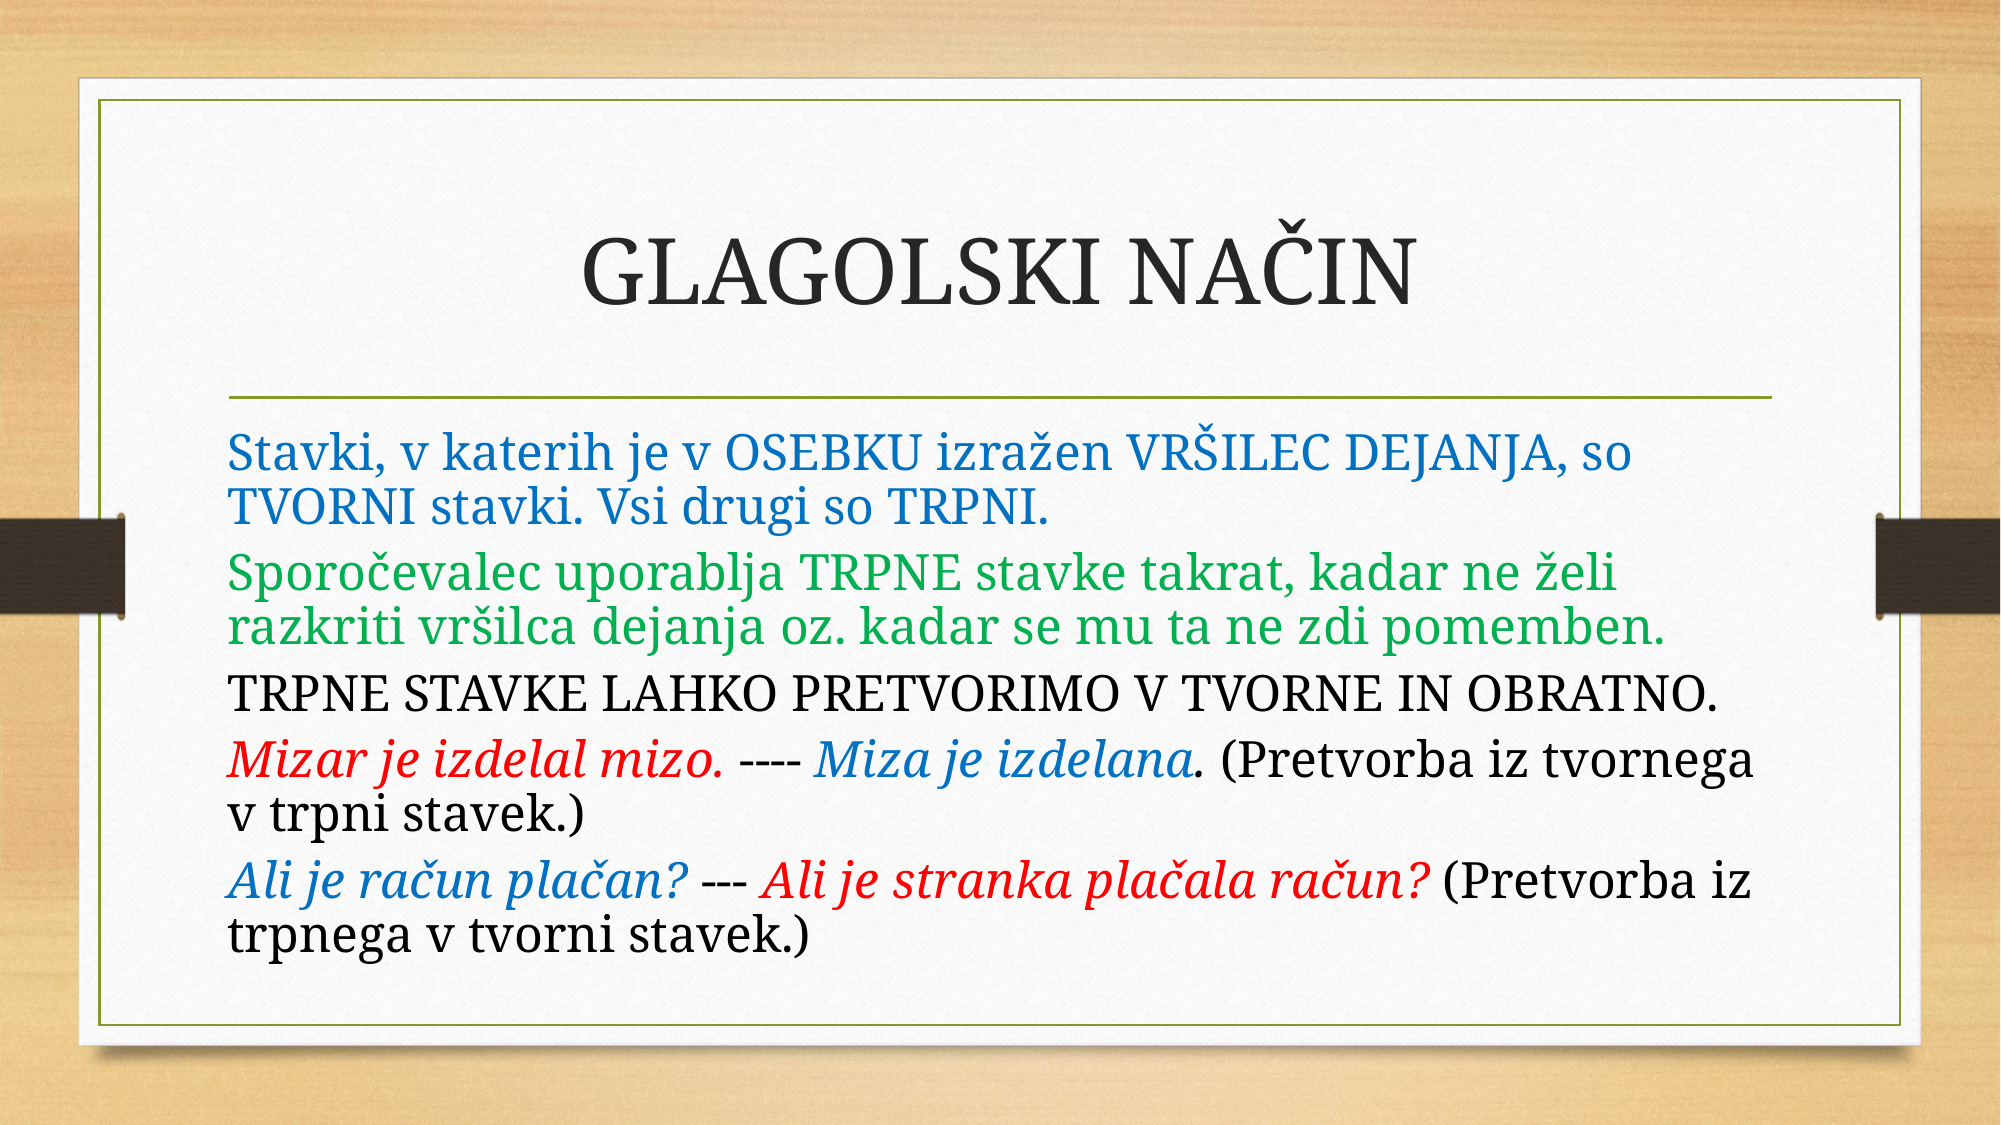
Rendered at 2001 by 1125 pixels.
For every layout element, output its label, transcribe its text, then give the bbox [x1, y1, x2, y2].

title GLAGOLSKI NAČIN [212, 161, 1788, 376]
list Stavki, v katerih je v OSEBKU izražen VRŠILEC DEJANJA, so TVORNI stavki. Vsi drugi so TRPNI. Sporočevalec uporablja TRPNE stavke takrat, kadar ne želi razkriti vršilca dejanja oz. kadar se mu ta ne zdi pomemben. TRPNE STAVKE LAHKO PRETVORIMO V TVORNE IN OBRATNO. Mizar je izdelal mizo. ---- Miza je izdelana. (Pretvorba iz tvornega v trpni stavek.) Ali je račun plačan? --- Ali je stranka plačala račun? (Pretvorba iz trpnega v tvorni stavek.) [212, 419, 1788, 1003]
